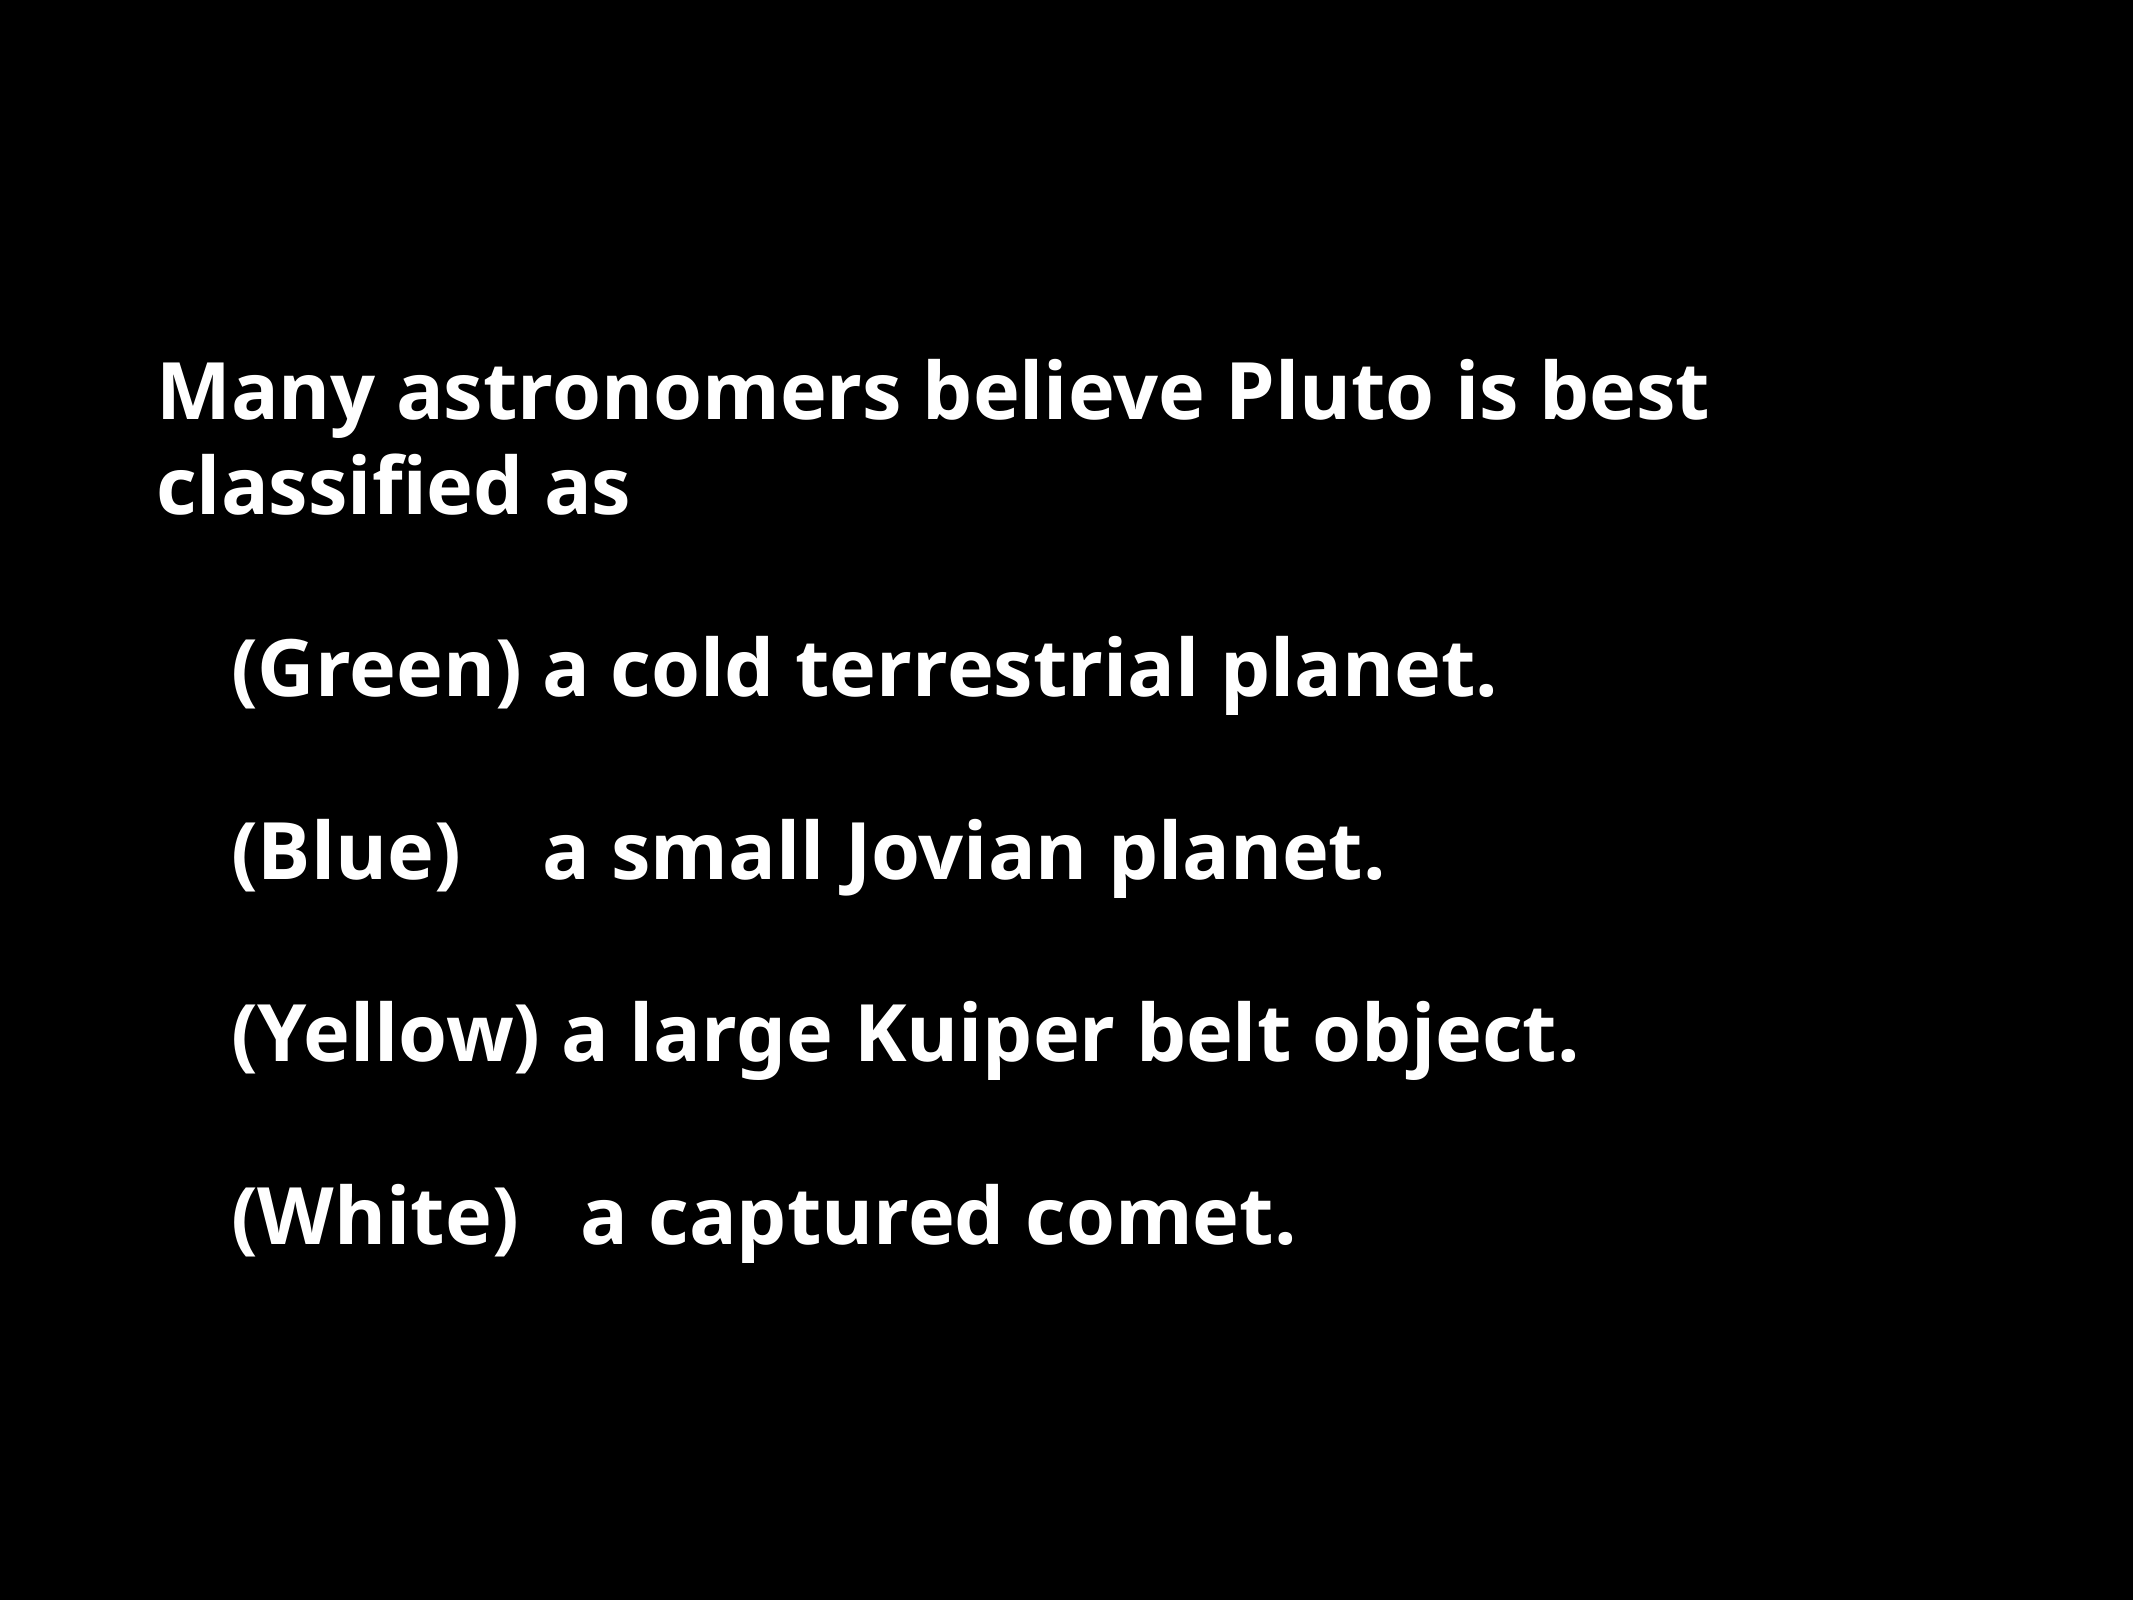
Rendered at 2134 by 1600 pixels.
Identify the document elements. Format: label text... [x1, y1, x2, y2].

list Many astronomers believe Pluto is best classified as (Green) a cold terrestrial planet. (Blue) a small Jovian planet. (Yellow) a large Kuiper belt object. (White) a captured comet. [156, 208, 1978, 1392]
